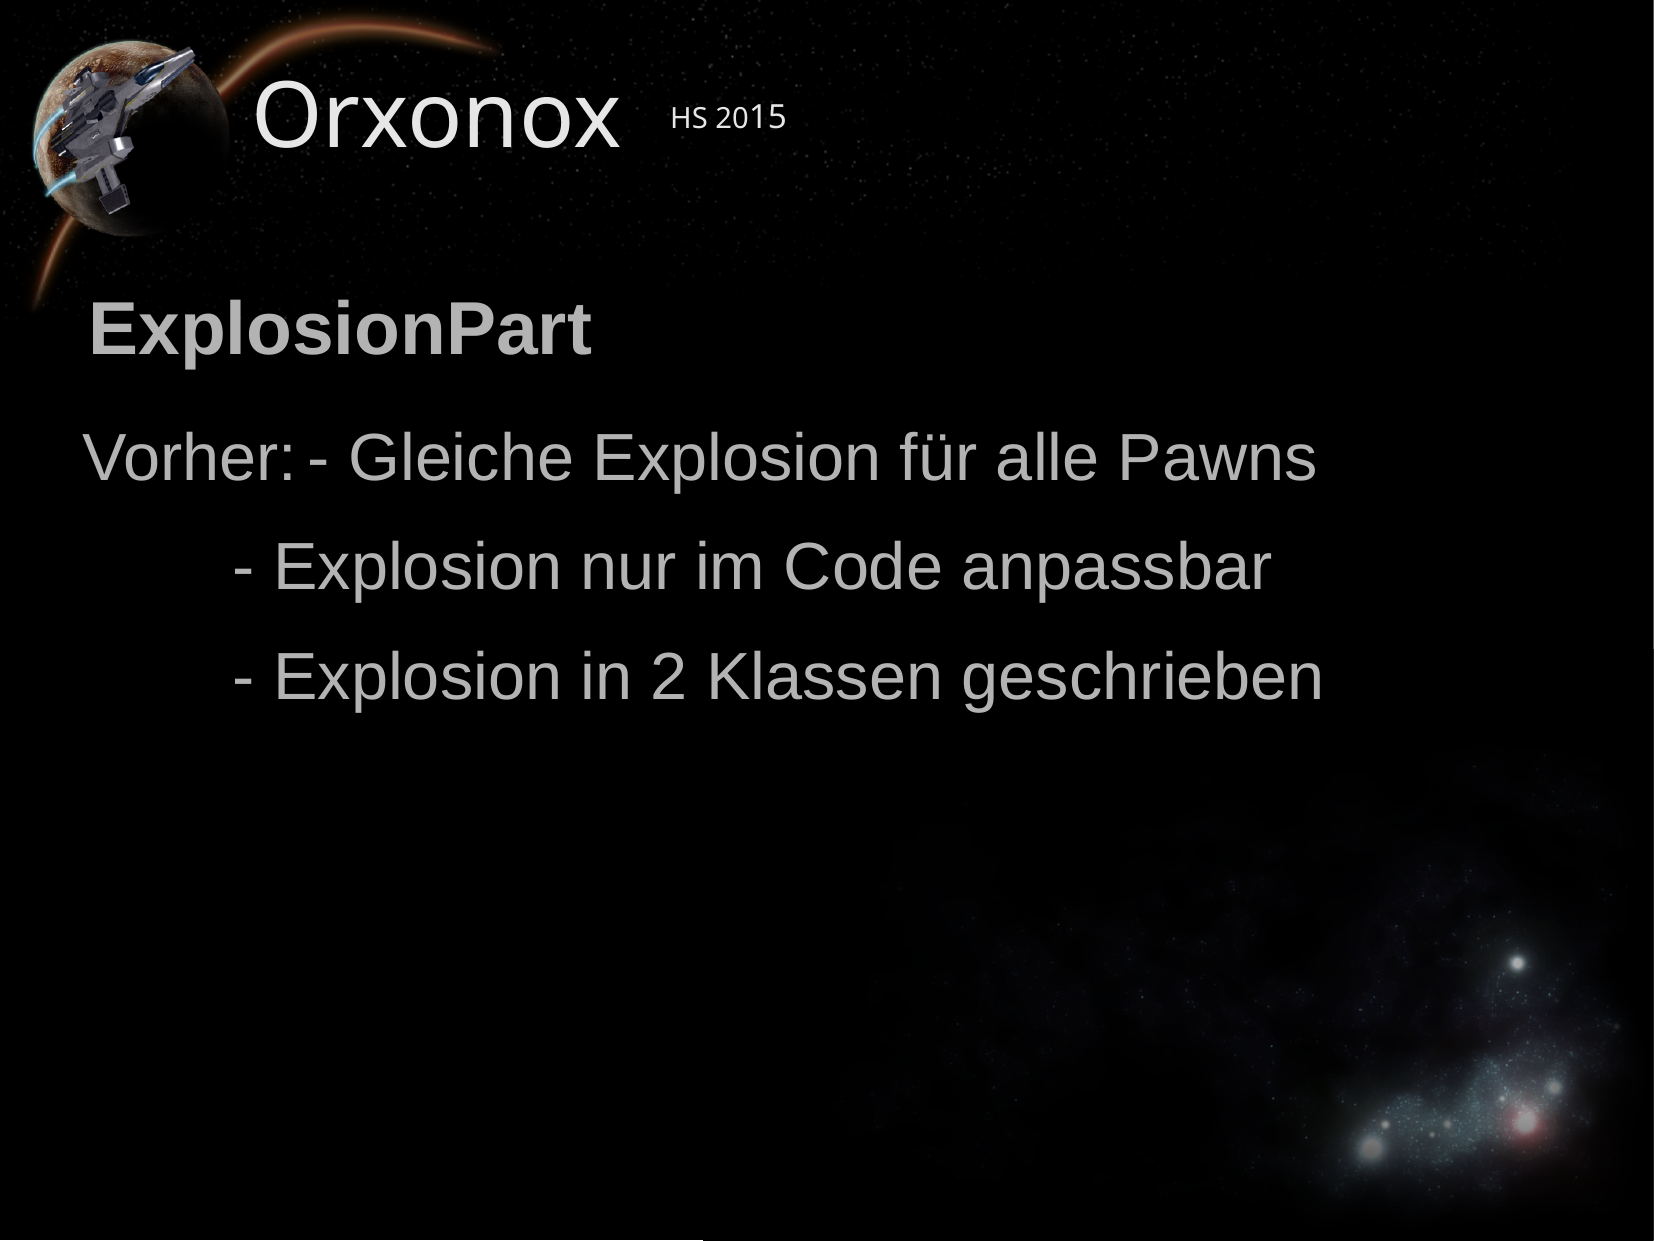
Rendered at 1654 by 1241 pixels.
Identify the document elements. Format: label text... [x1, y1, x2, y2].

title ExplosionPart [88, 273, 1577, 377]
list Vorher: - Gleiche Explosion für alle Pawns - Explosion nur im Code anpassbar - Explosion in 2 Klassen geschrieben [82, 413, 1571, 1188]
